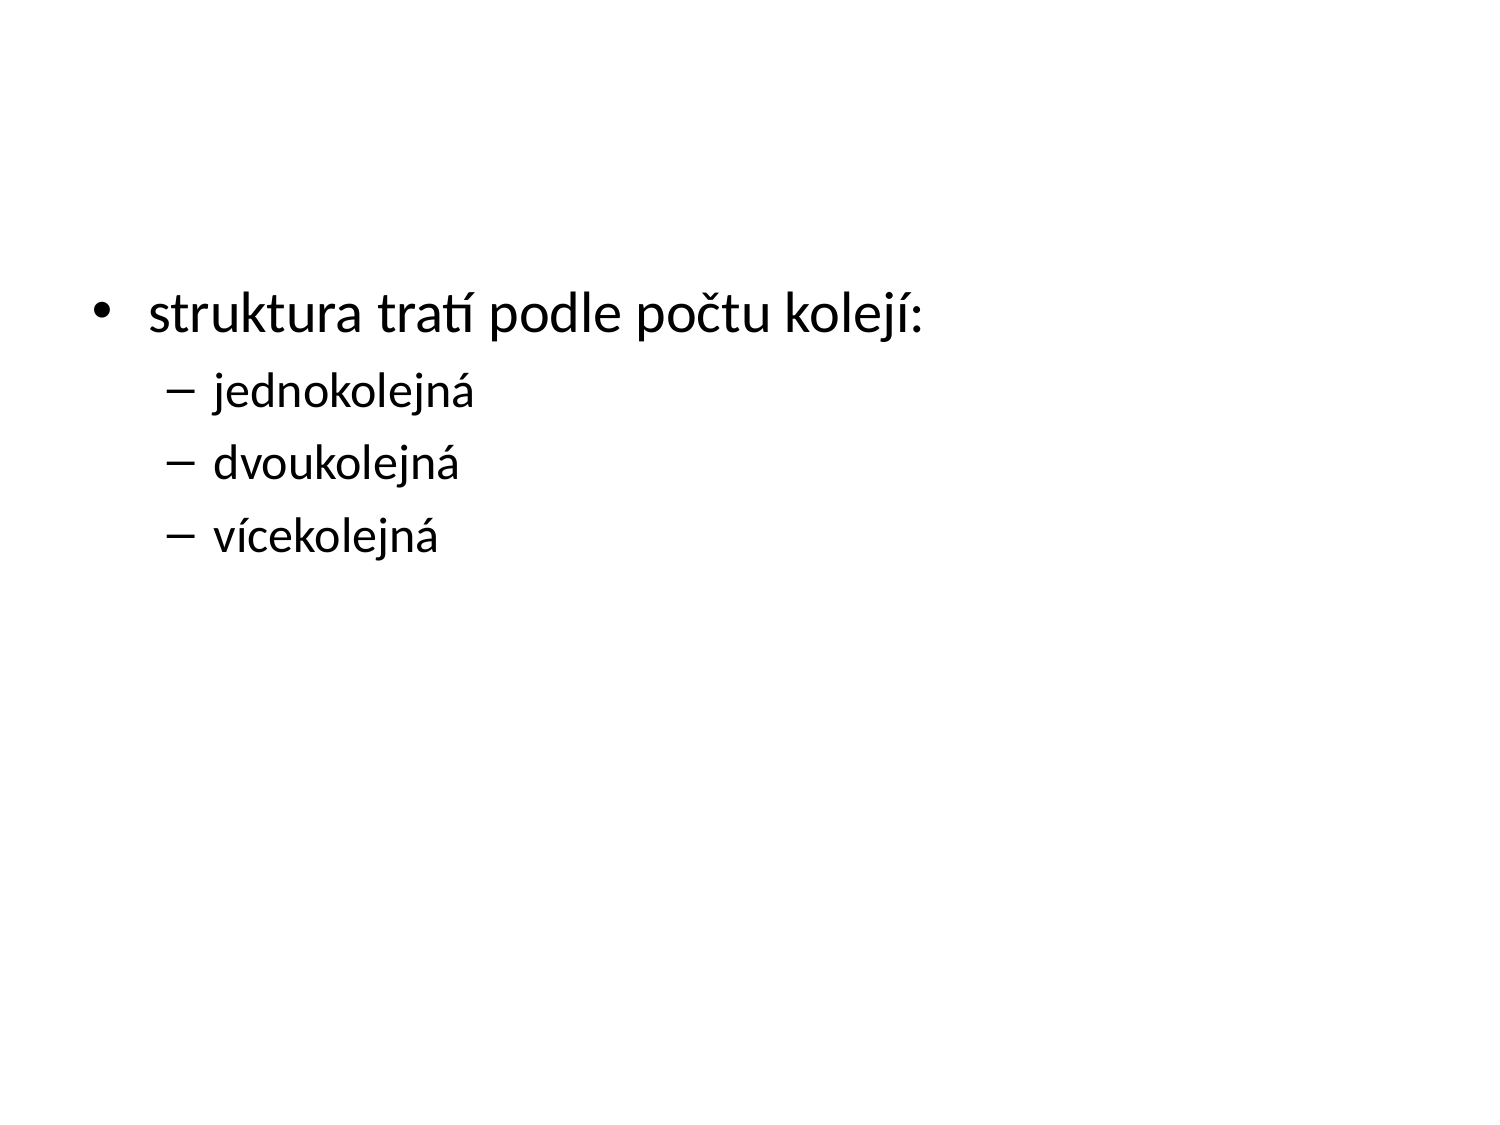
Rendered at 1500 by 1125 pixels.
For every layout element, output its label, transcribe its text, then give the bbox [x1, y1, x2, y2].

list struktura tratí podle počtu kolejí: jednokolejná dvoukolejná vícekolejná [76, 267, 1427, 1010]
